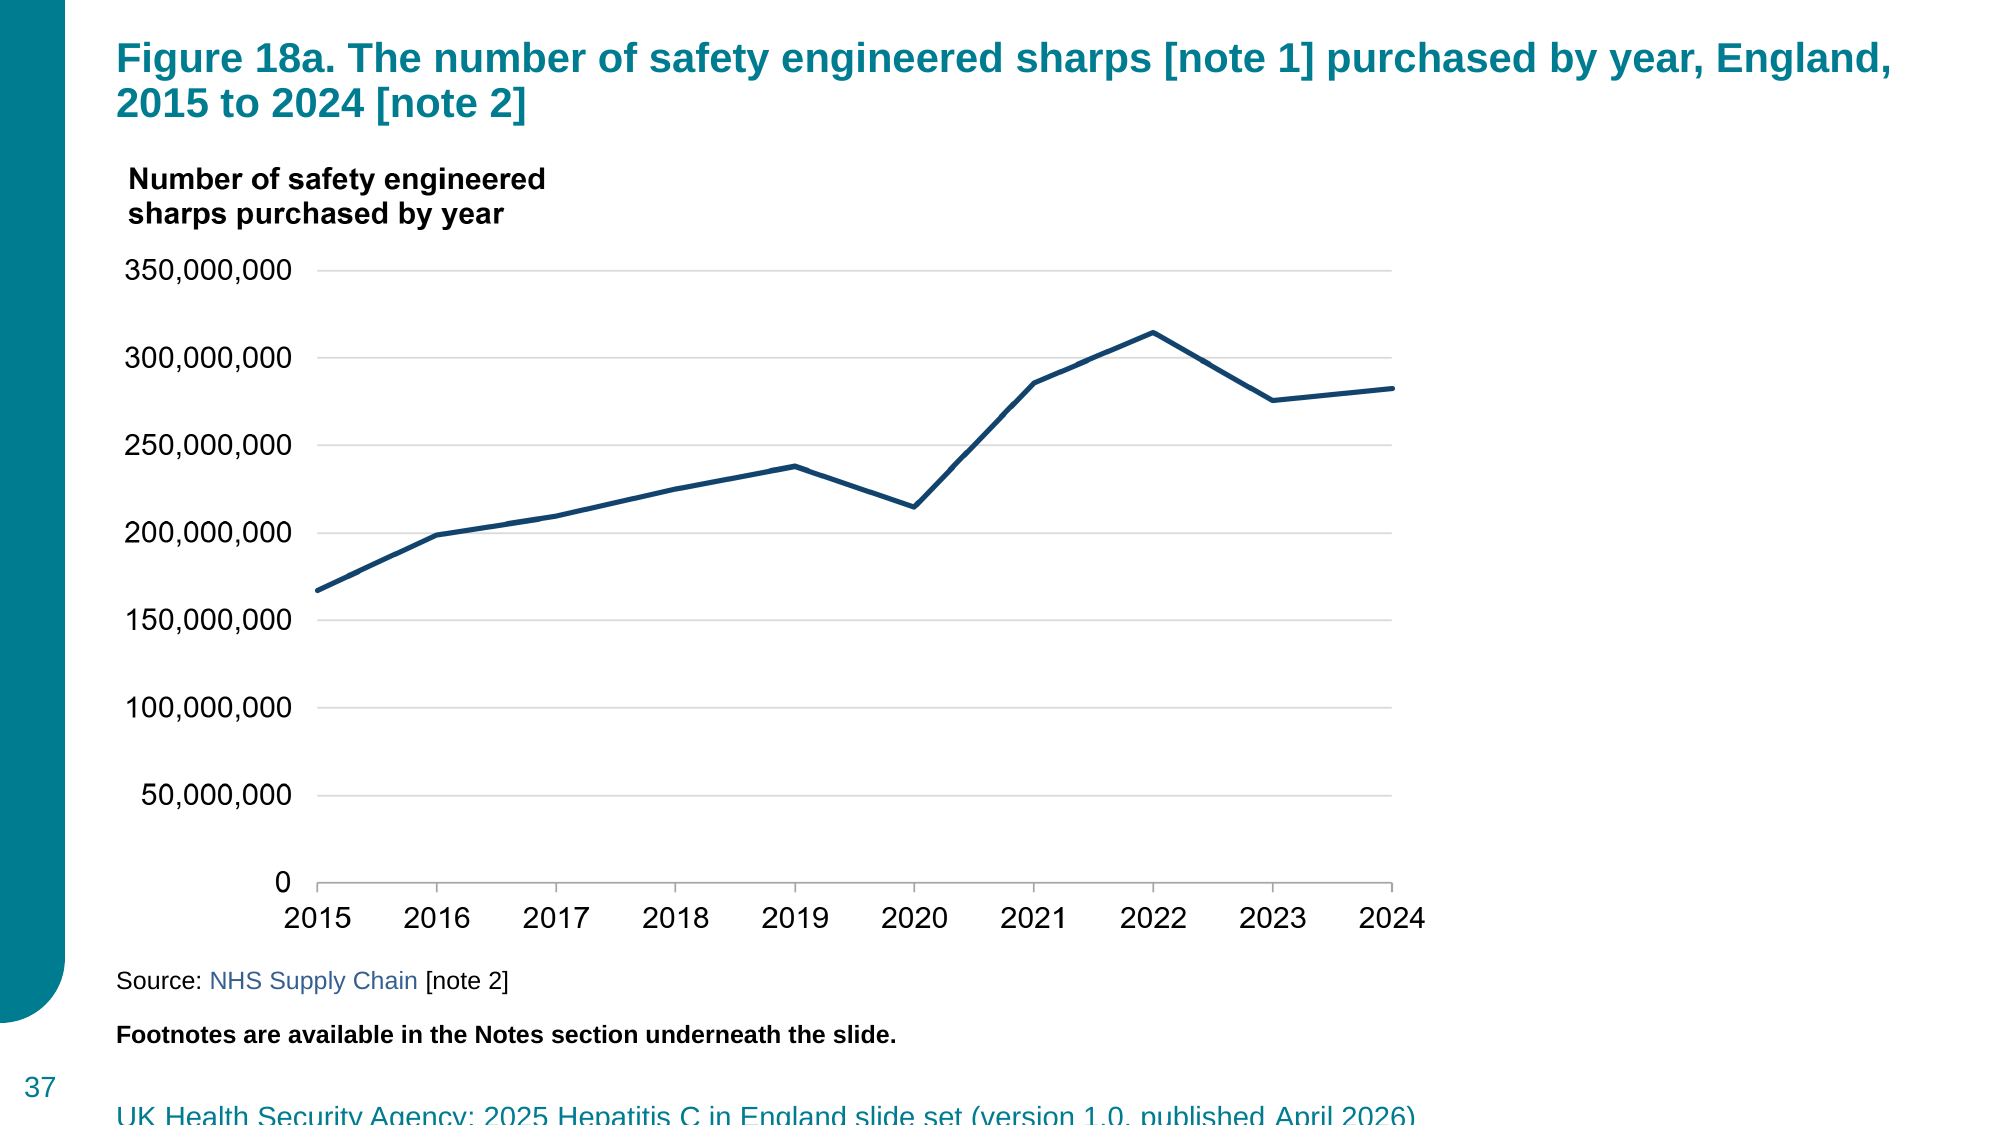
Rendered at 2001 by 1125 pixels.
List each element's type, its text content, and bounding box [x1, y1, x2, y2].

text_box Footnotes are available in the Notes section underneath the slide. [101, 1010, 1025, 1055]
picture [111, 152, 1440, 943]
text_box [9, 1055, 76, 1116]
text_box Source: NHS Supply Chain [note 2] [101, 953, 1440, 1000]
text_box UK Health Security Agency: 2025 Hepatitis C in England slide set (version 1.0, published April 2026) [101, 1055, 1780, 1116]
title Figure 18a. The number of safety engineered sharps [note 1] purchased by year, England, 2015 to 2024 [note 2] [101, 29, 1926, 99]
